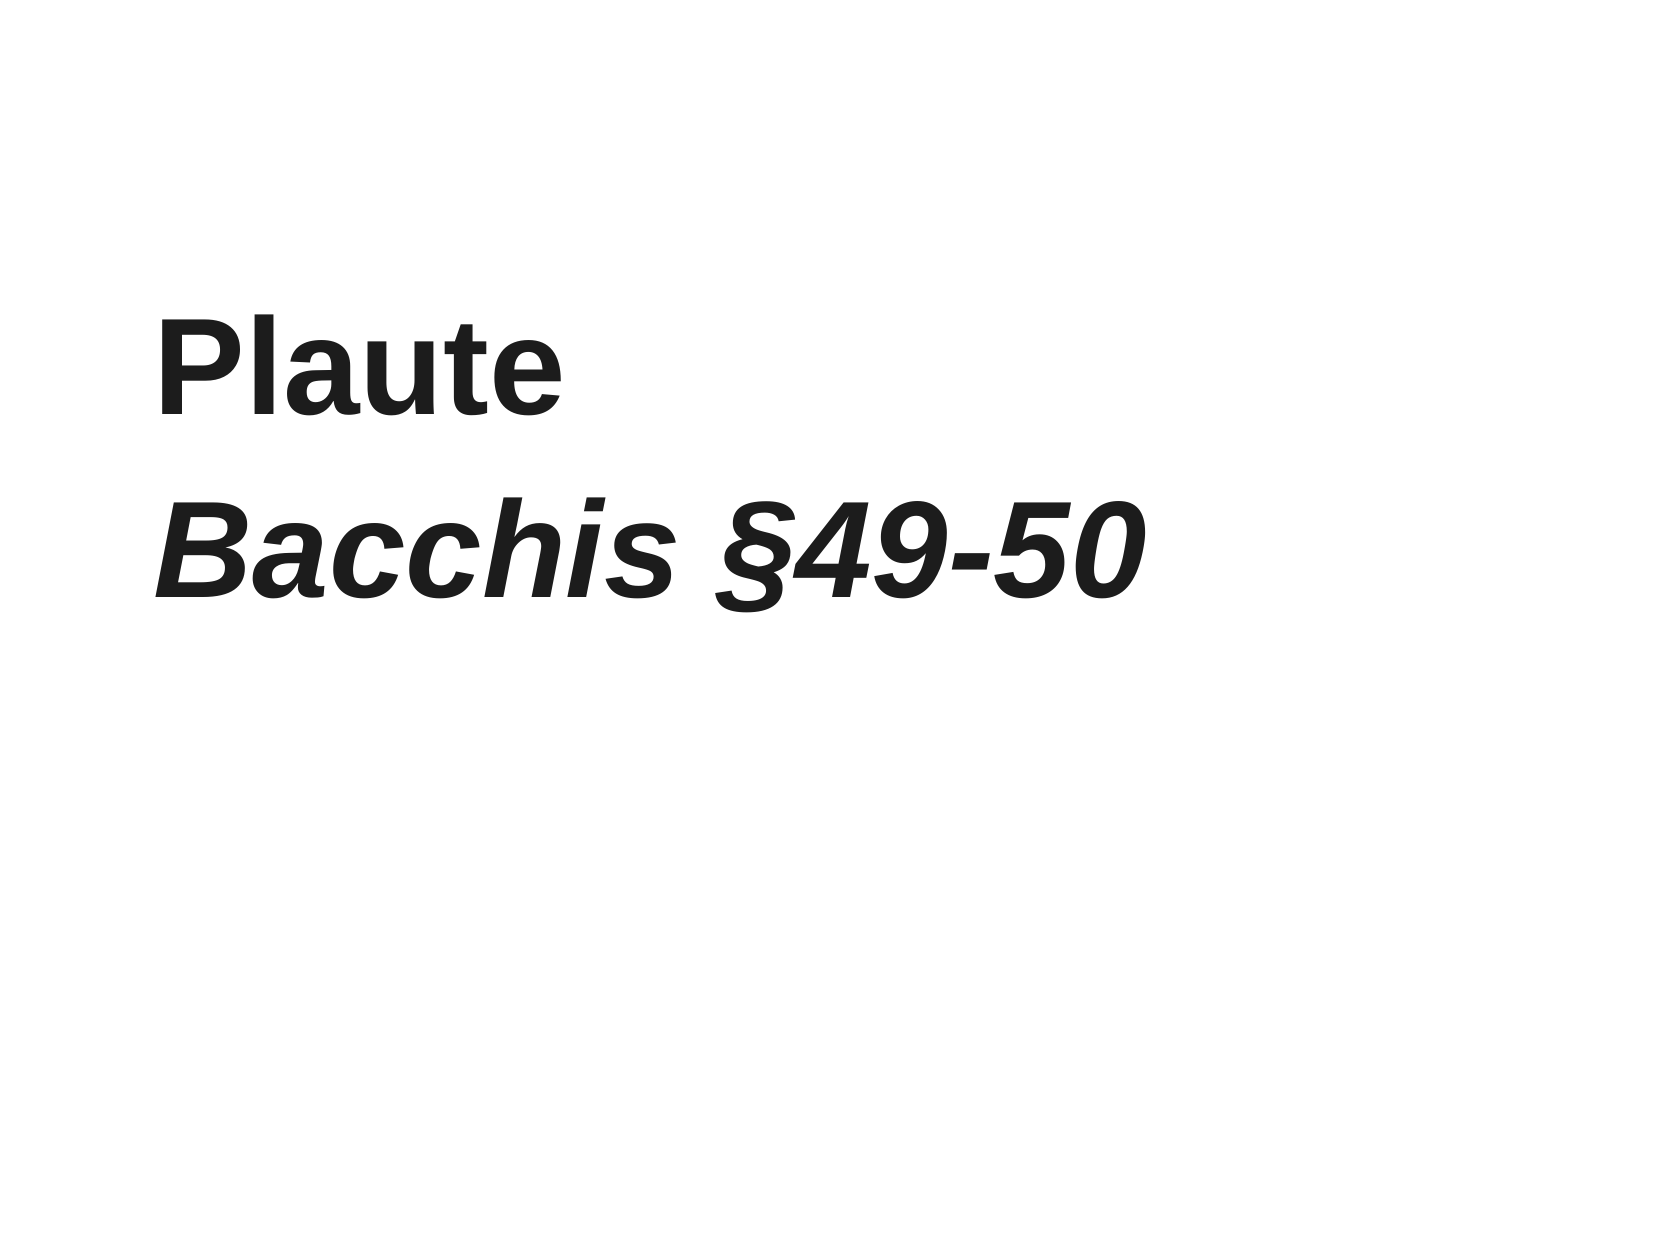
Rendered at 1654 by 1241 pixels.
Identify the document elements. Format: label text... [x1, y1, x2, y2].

list Plaute Bacchis §49-50 [82, 290, 1571, 1109]
